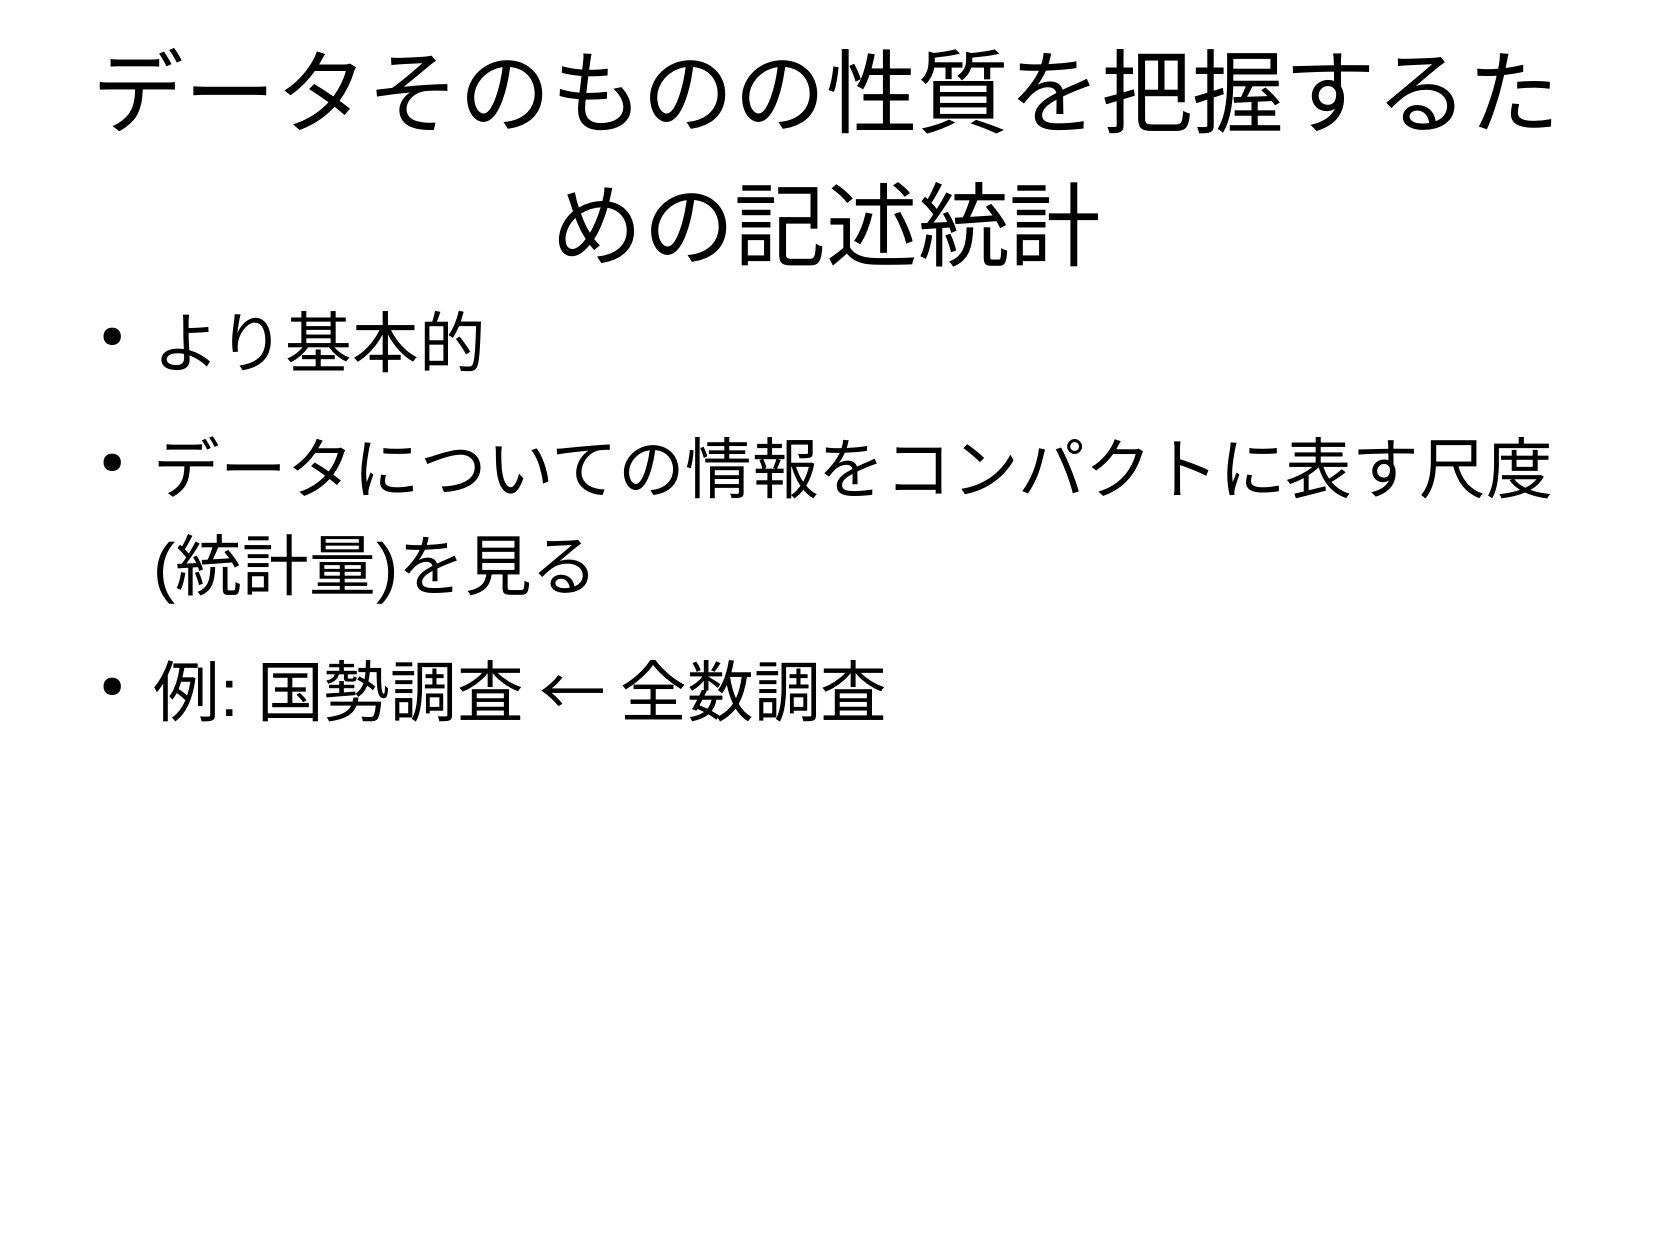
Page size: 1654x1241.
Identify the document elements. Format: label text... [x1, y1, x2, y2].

title データそのものの性質を把握するための記述統計 [82, 49, 1571, 257]
list より基本的 データについての情報をコンパクトに表す尺度(統計量)を見る 例: 国勢調査 ← 全数調査 [82, 290, 1571, 1010]
